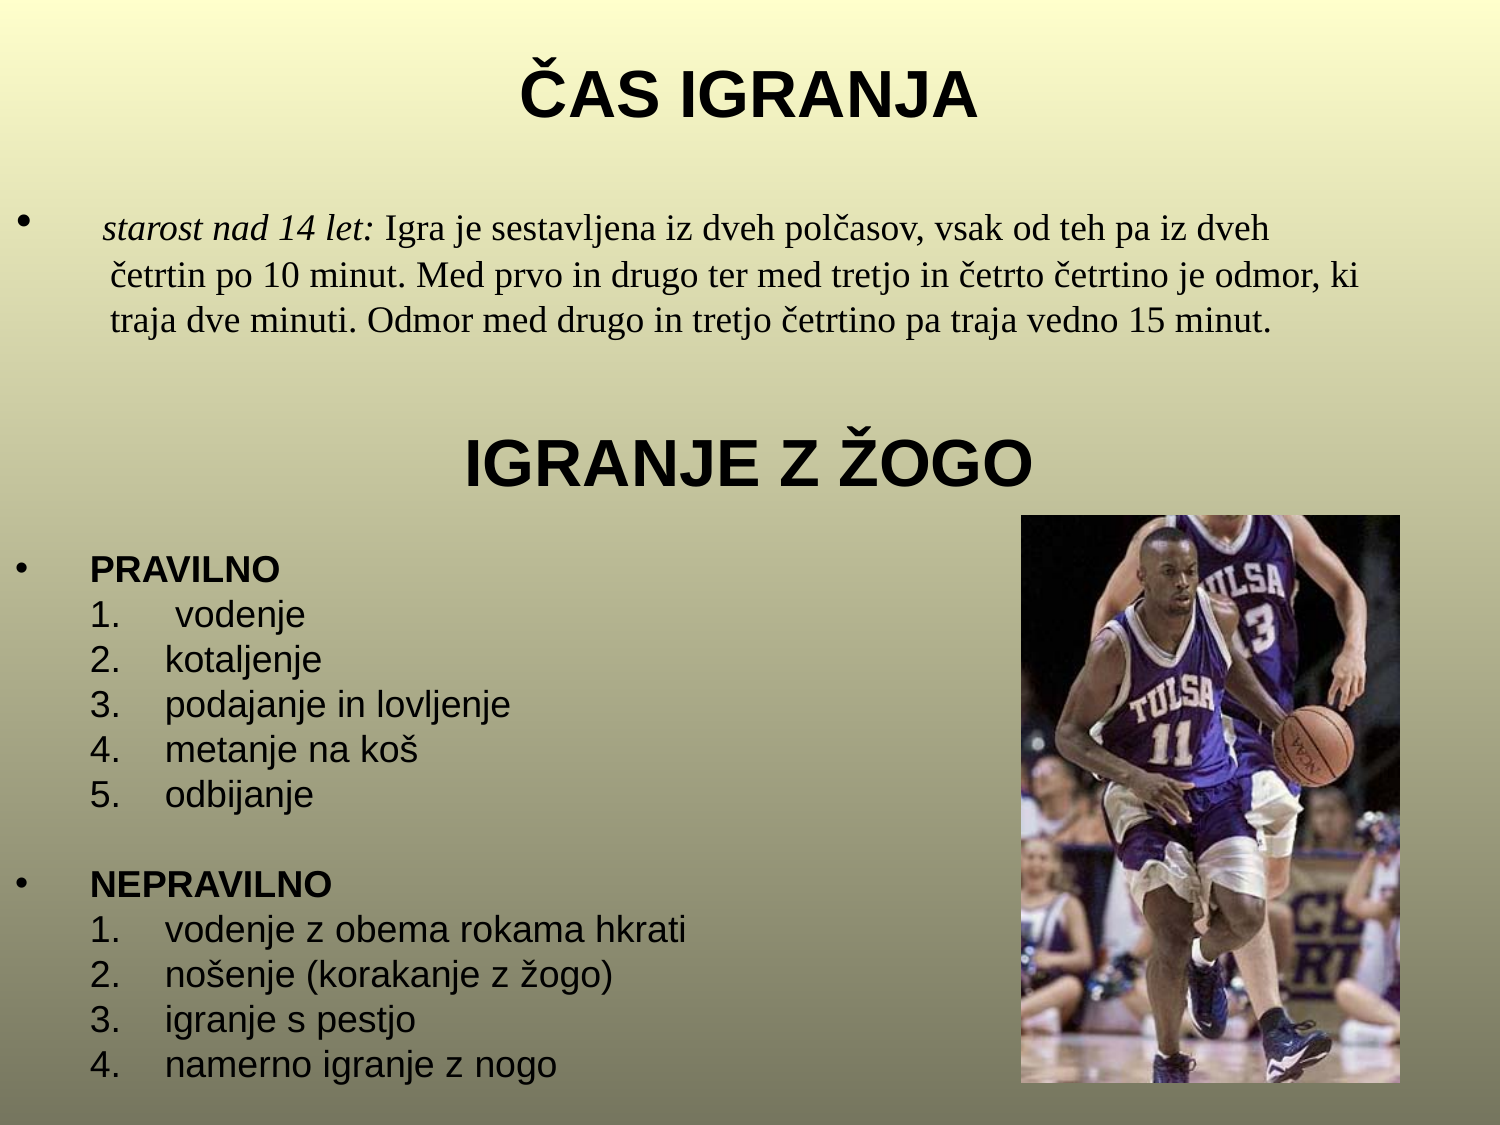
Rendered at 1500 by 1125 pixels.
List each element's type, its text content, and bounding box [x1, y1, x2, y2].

picture [1021, 515, 1400, 1083]
text_box ČAS IGRANJA starost nad 14 let: Igra je sestavljena iz dveh polčasov, vsak od teh pa iz dveh četrtin po 10 minut. Med prvo in drugo ter med tretjo in četrto četrtino je odmor, ki traja dve minuti. Odmor med drugo in tretjo četrtino pa traja vedno 15 minut. IGRANJE Z ŽOGO PRAVILNO vodenje kotaljenje podajanje in lovljenje metanje na koš odbijanje NEPRAVILNO vodenje z obema rokama hkrati nošenje (korakanje z žogo) igranje s pestjo namerno igranje z nogo [0, 42, 1500, 1093]
